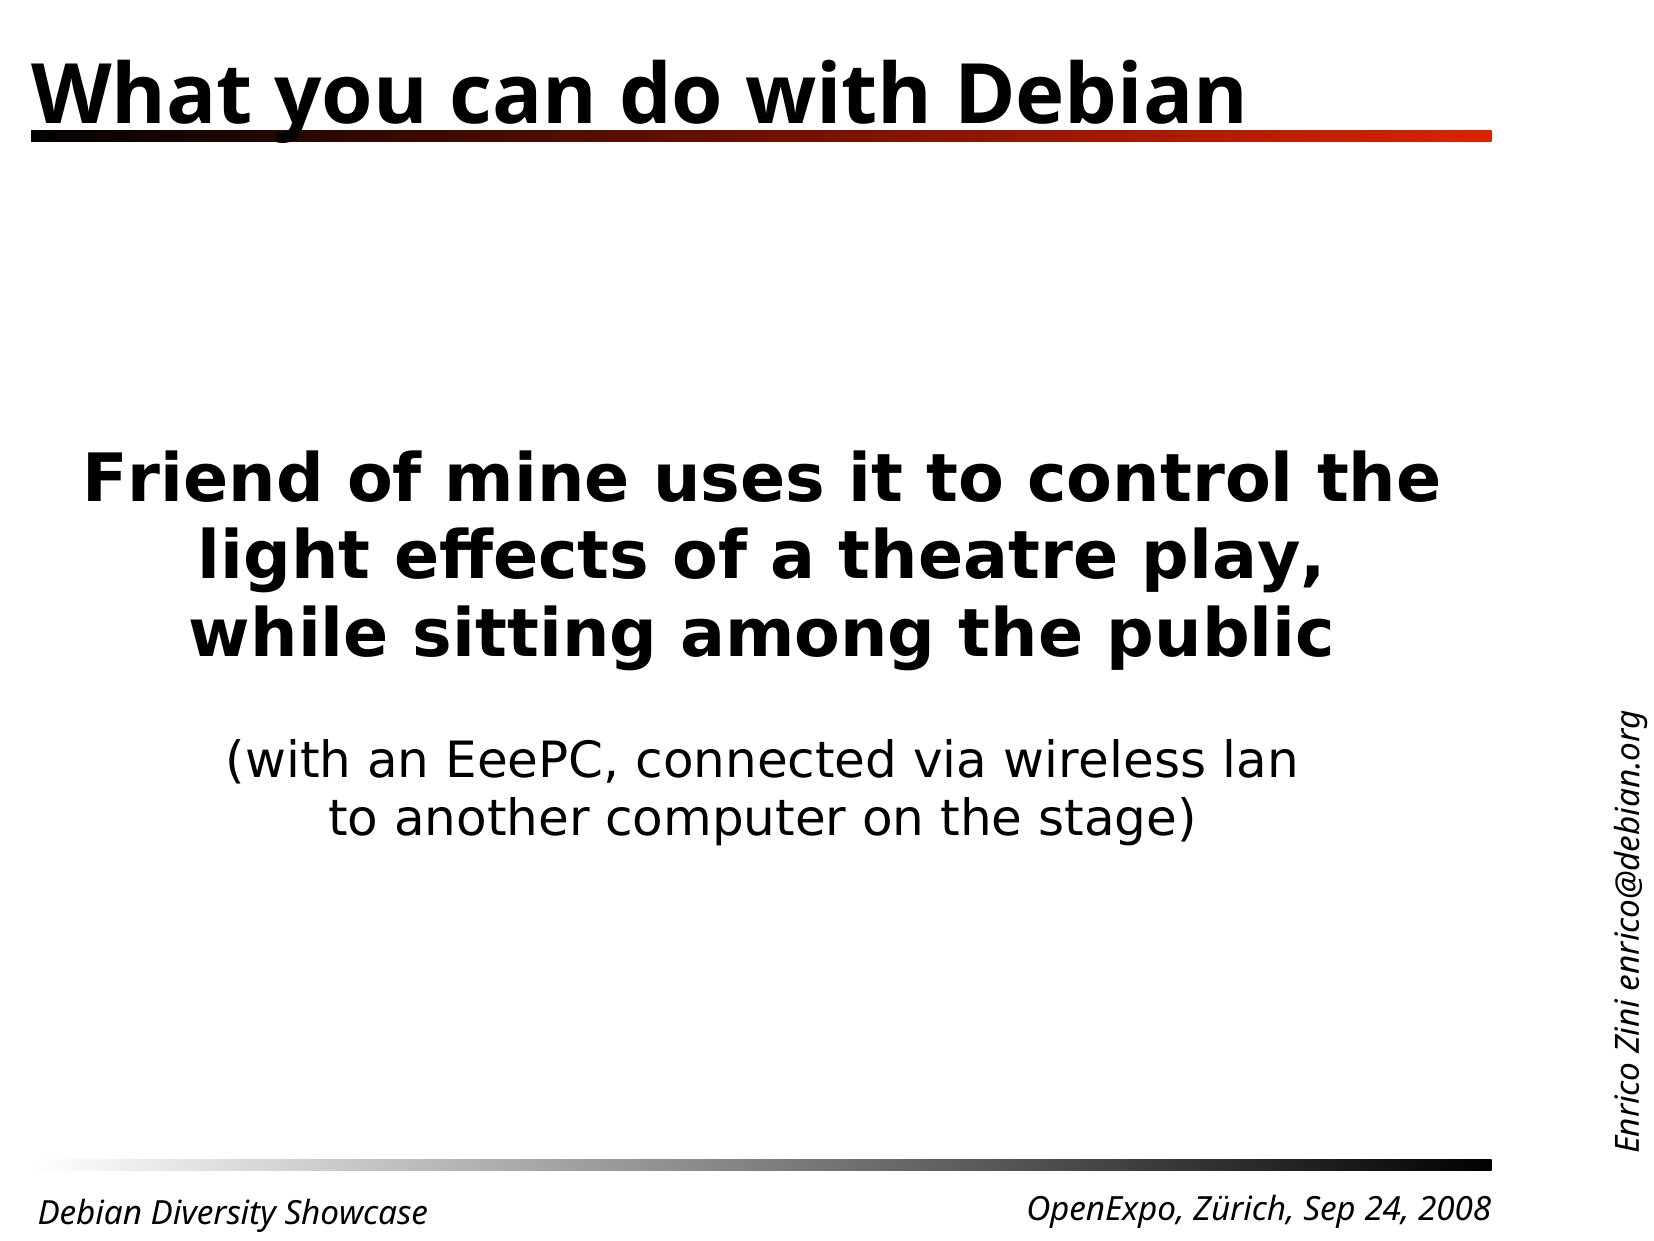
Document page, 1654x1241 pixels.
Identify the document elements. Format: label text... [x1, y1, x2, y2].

text_box Friend of mine uses it to control the light effects of a theatre play, while sitting among the public (with an EeePC, connected via wireless lan to another computer on the stage) [30, 439, 1495, 848]
text_box What you can do with Debian [31, 34, 1438, 168]
